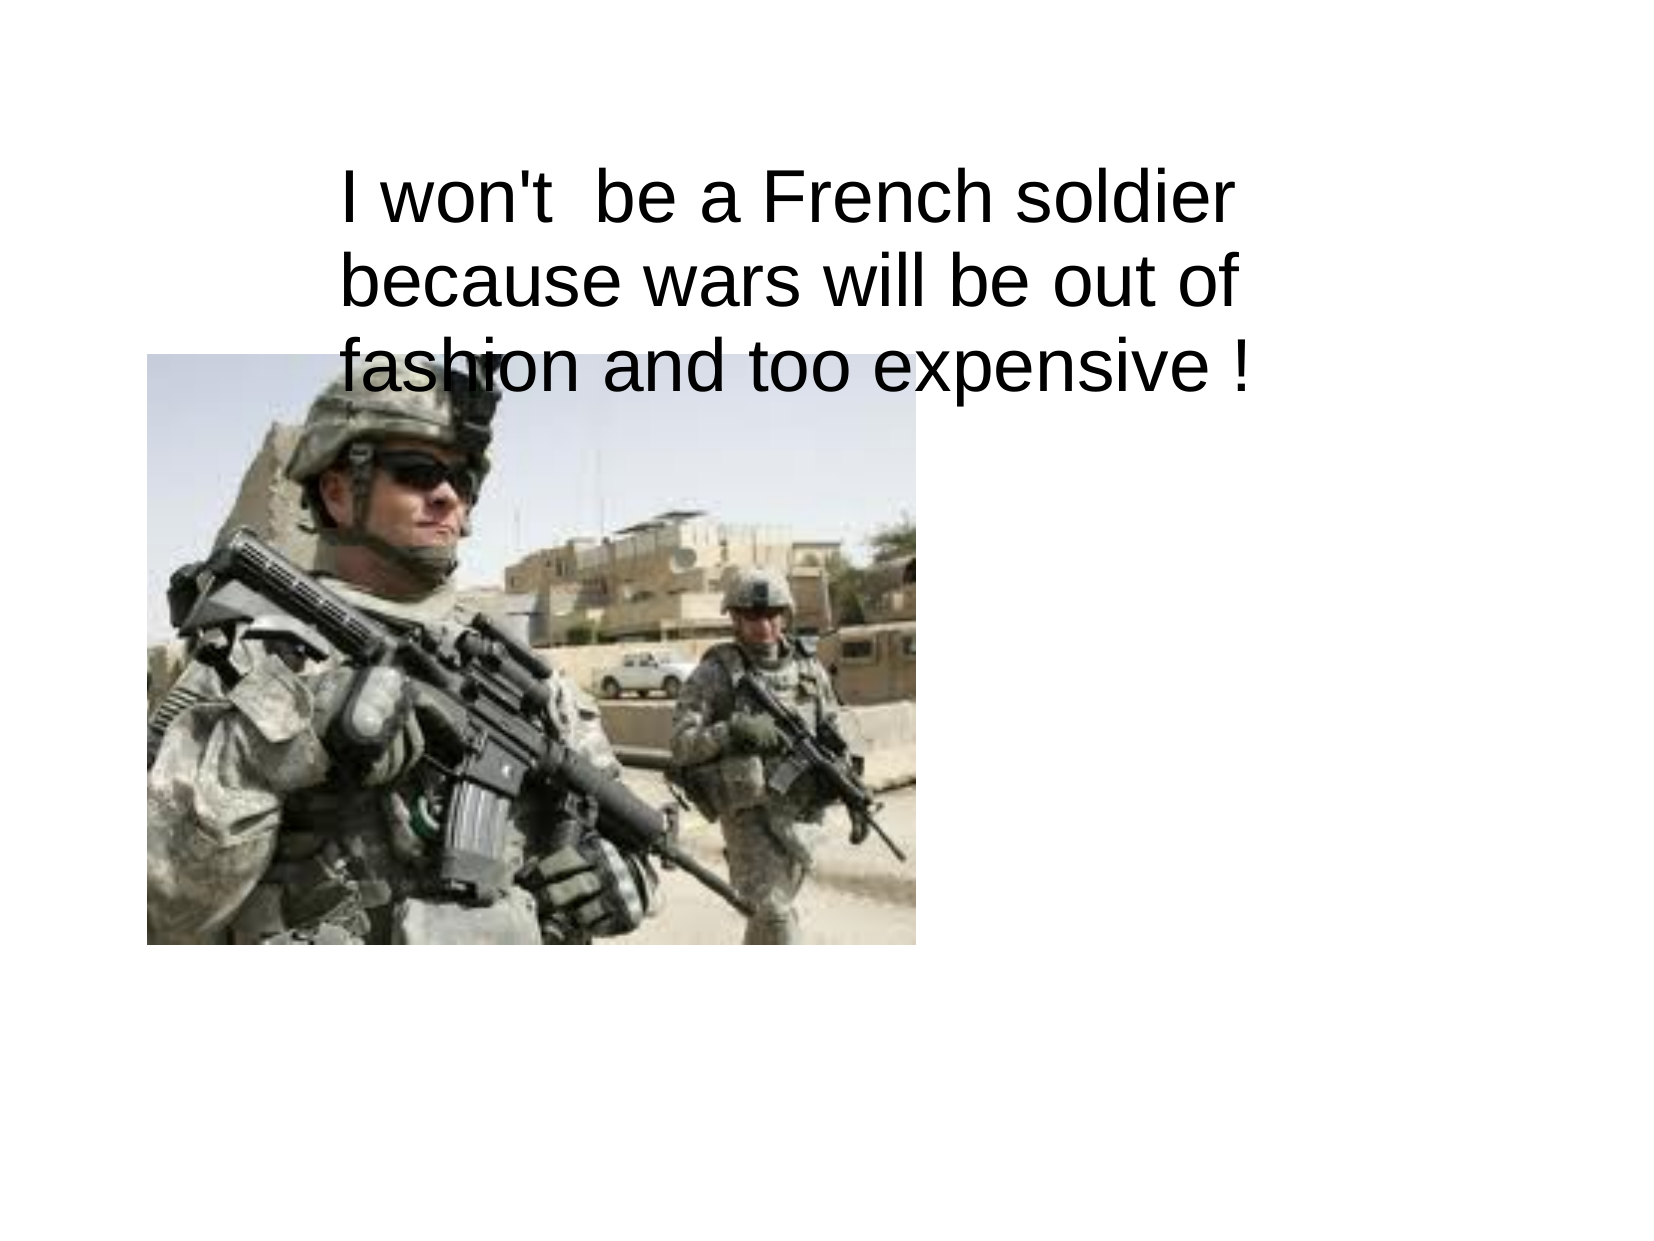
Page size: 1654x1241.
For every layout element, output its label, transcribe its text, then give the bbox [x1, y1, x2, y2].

text_box I won't be a French soldier because wars will be out of fashion and too expensive ! [324, 147, 1359, 415]
picture [147, 354, 916, 945]
